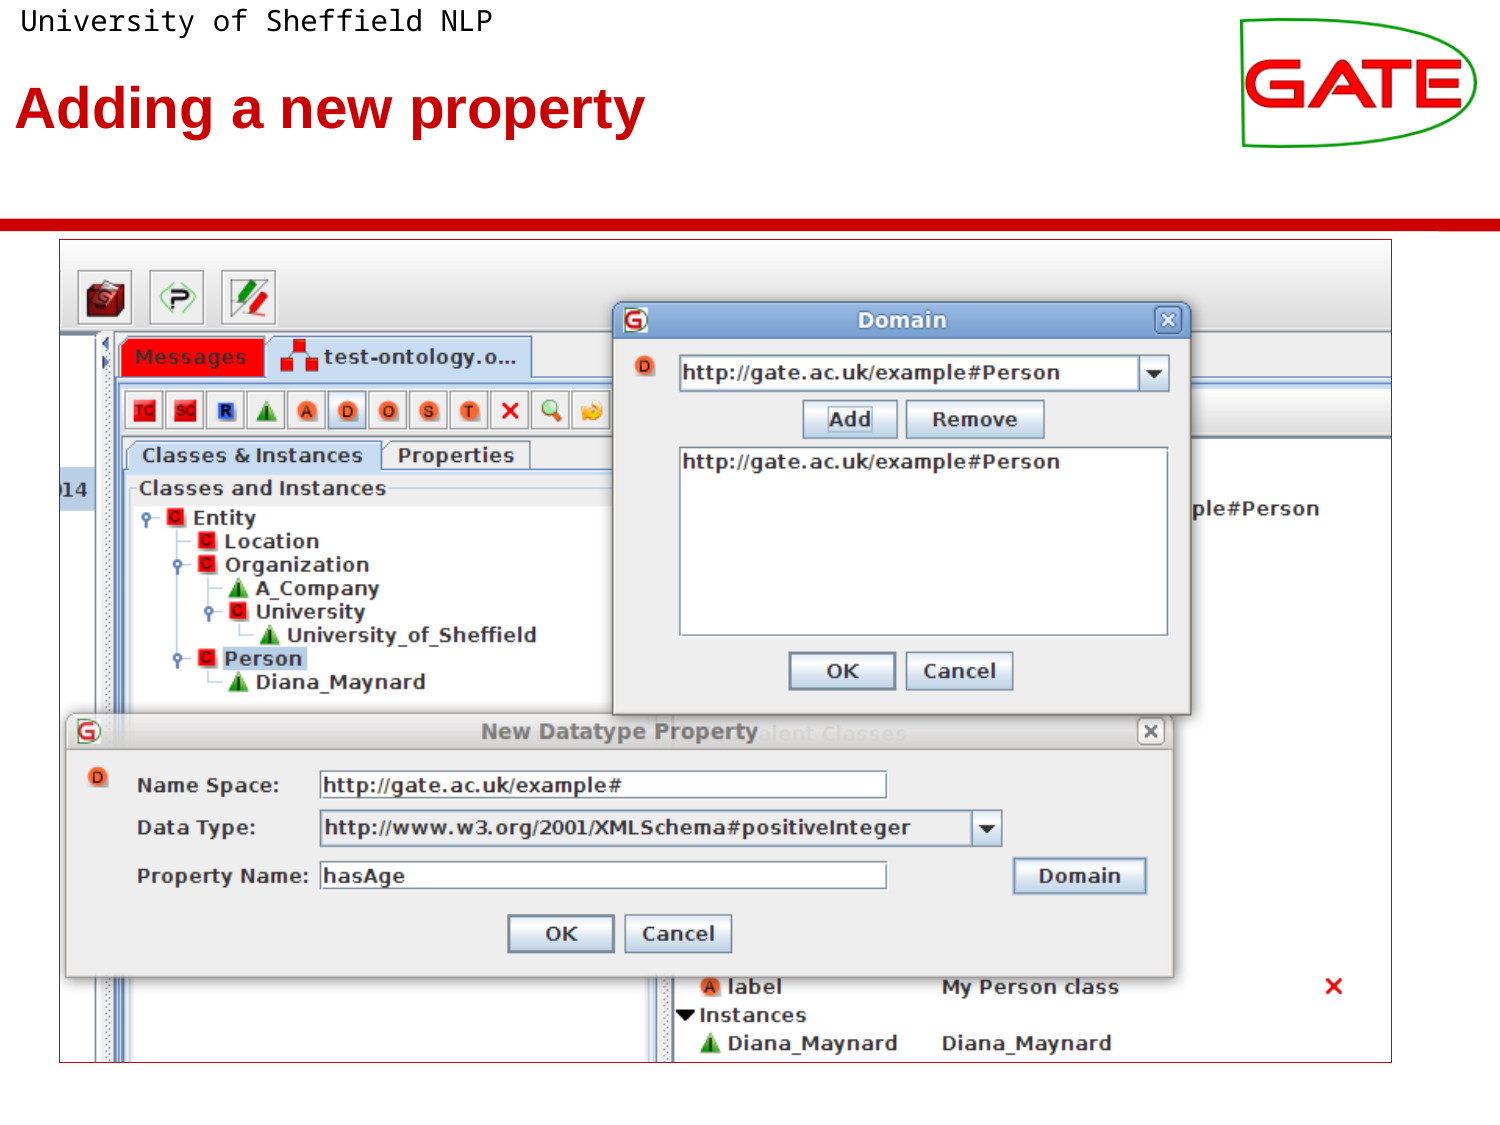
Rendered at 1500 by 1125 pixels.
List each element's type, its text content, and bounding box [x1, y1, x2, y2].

title Adding a new property [0, 11, 1239, 205]
picture [1240, 18, 1477, 148]
picture [59, 239, 1392, 1063]
